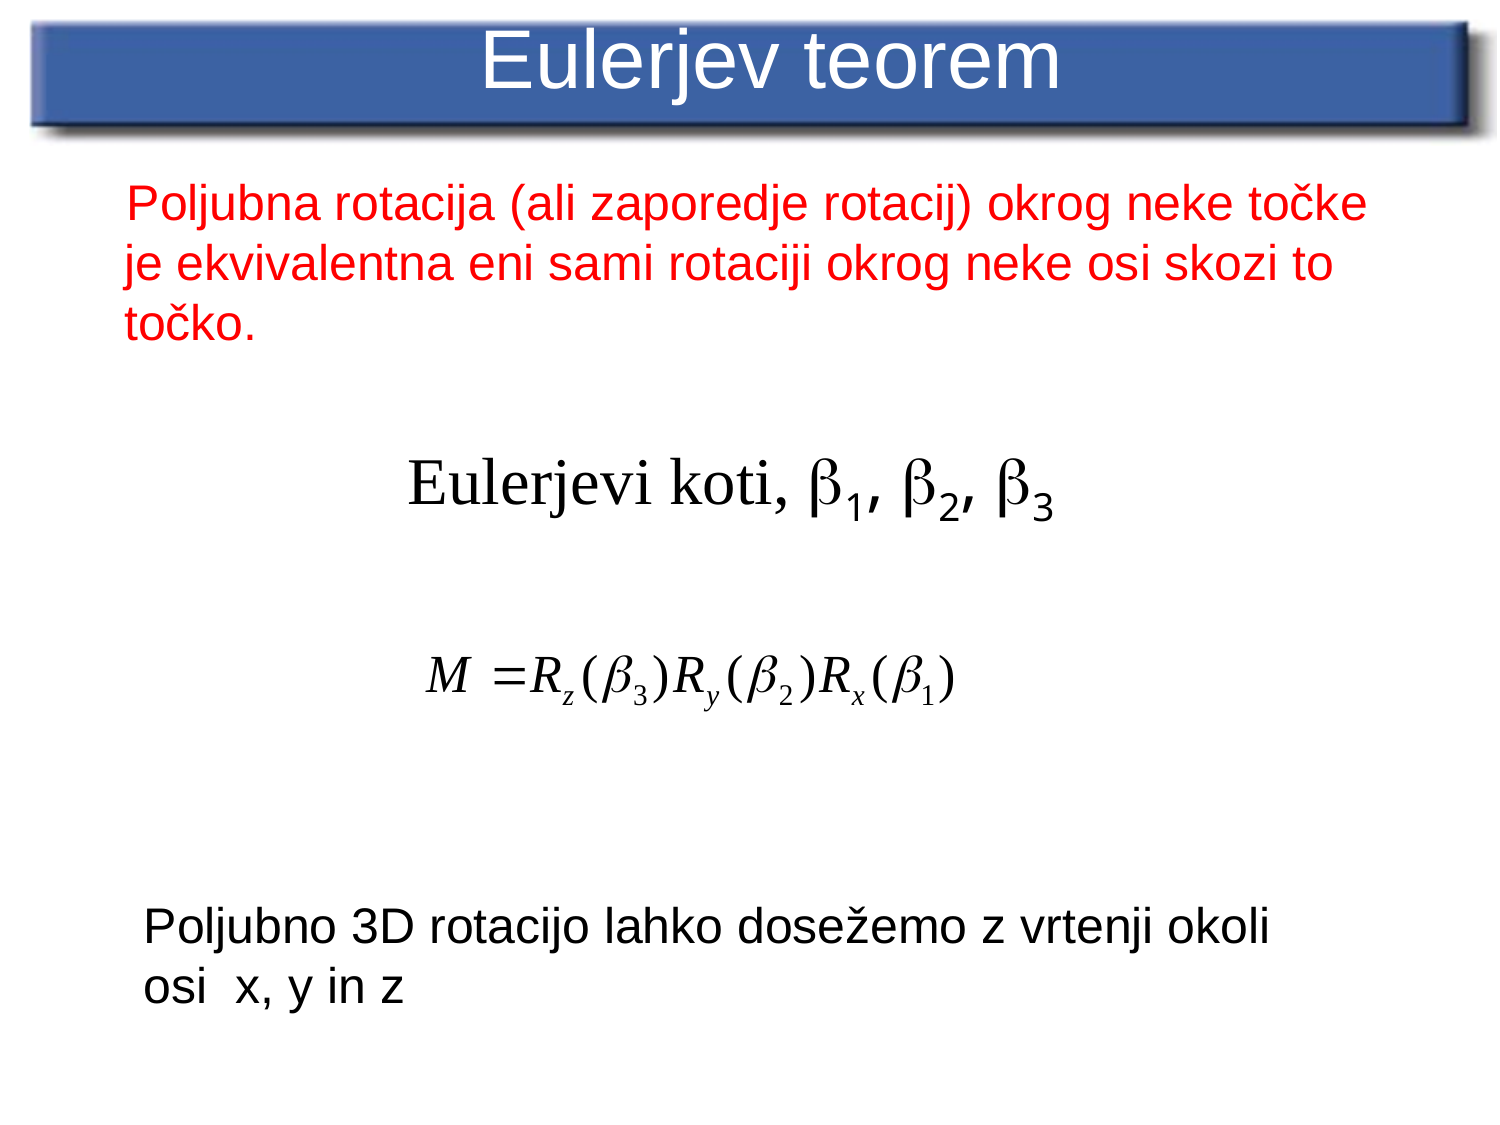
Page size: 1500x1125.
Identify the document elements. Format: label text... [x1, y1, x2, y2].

chart [422, 645, 960, 718]
title Eulerjev teorem [133, 0, 1409, 114]
picture [29, 18, 1497, 146]
list Poljubna rotacija (ali zaporedje rotacij) okrog neke točke je ekvivalentna eni sami rotaciji okrog neke osi skozi to točko. [109, 162, 1407, 517]
text_box Eulerjevi koti, 1, 2, 3 [151, 430, 1311, 673]
text_box Poljubno 3D rotacijo lahko dosežemo z vrtenji okoli osi x, y in z [128, 885, 1353, 1022]
